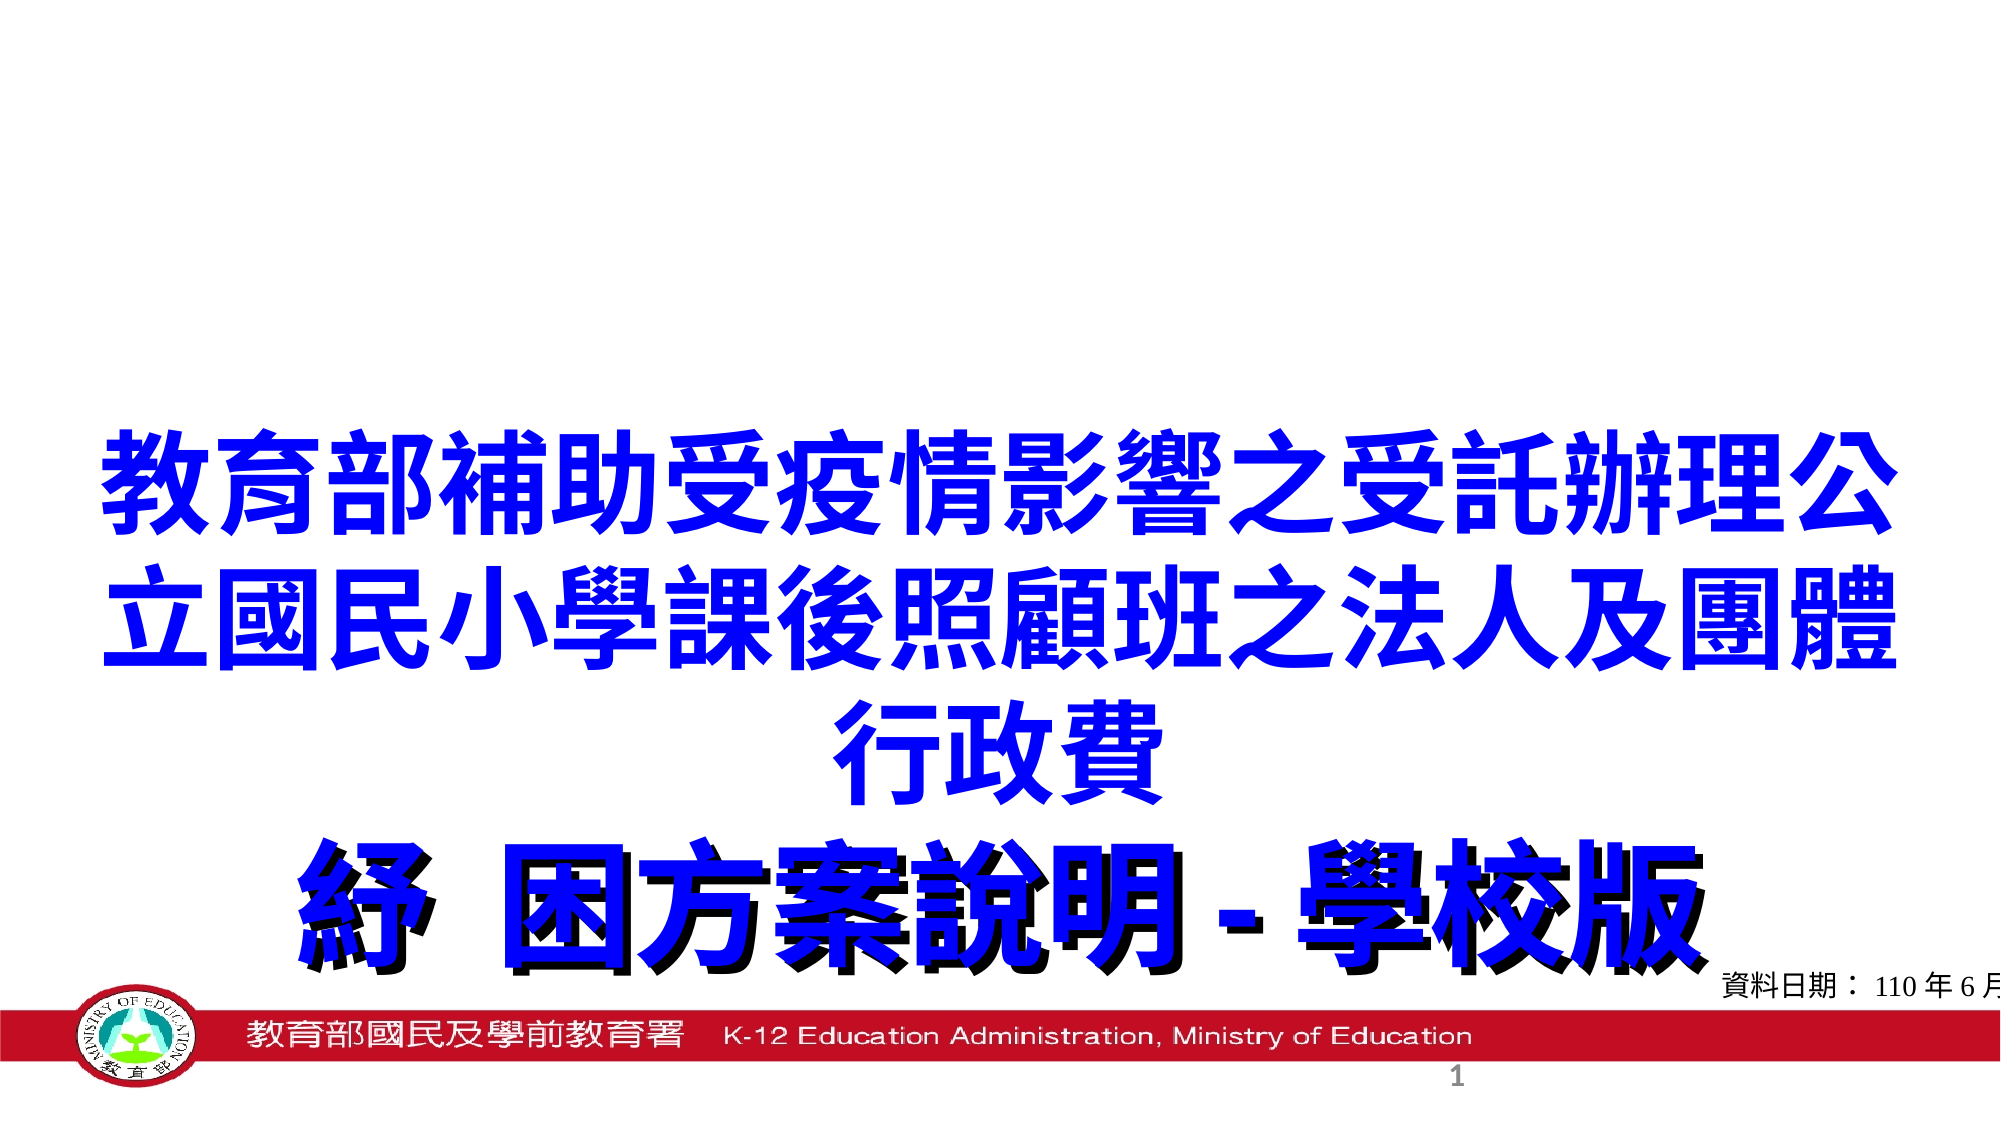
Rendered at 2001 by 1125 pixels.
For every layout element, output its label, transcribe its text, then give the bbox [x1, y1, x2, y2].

title 教育部補助受疫情影響之受託辦理公立國民小學課後照顧班之法人及團體行政費 紓 困方案說明-學校版 [51, 405, 1949, 592]
text_box 資料日期：110年6月 [1706, 959, 2000, 1010]
text_box [1433, 1042, 1900, 1103]
